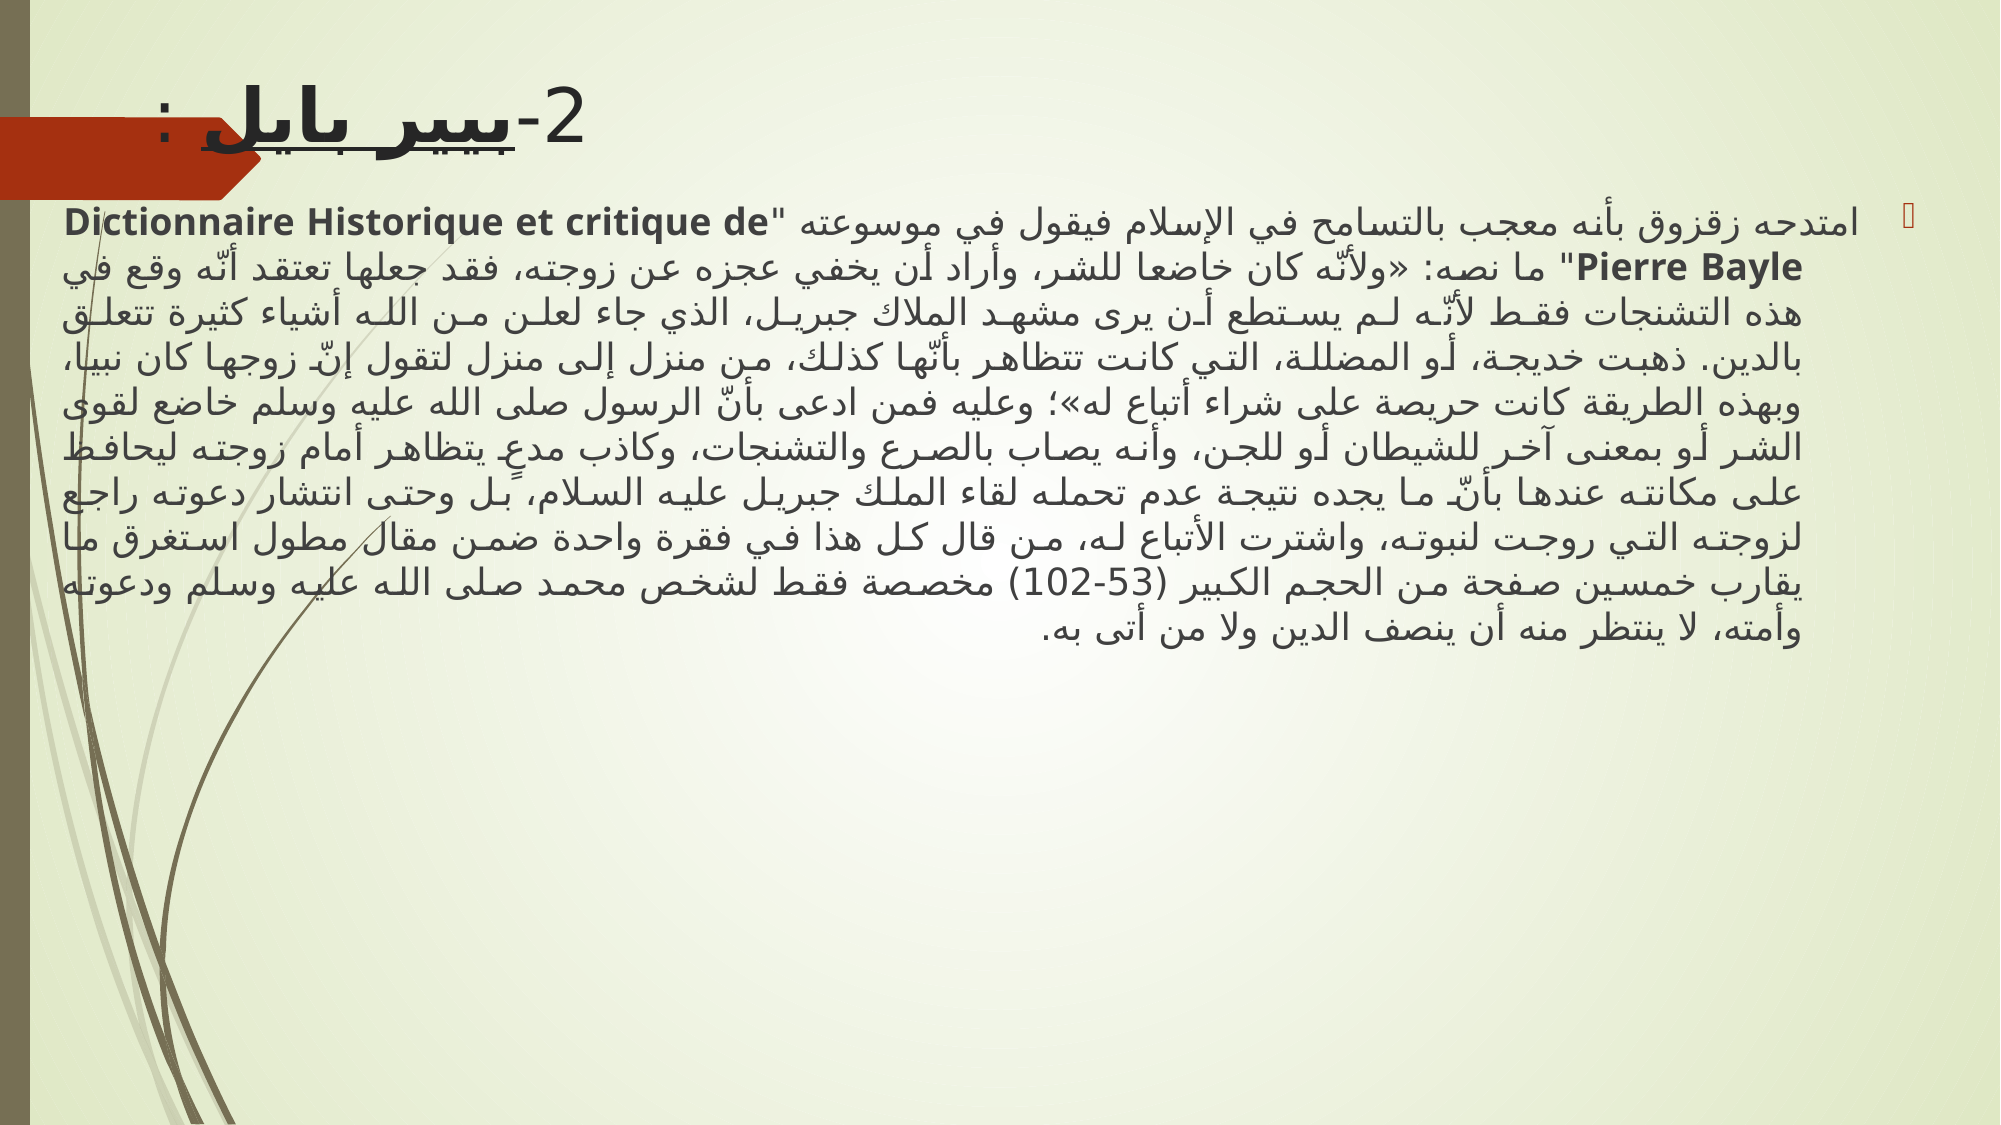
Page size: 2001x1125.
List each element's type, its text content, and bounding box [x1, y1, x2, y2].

title 2-بيير بايل : [137, 59, 1863, 190]
list امتدحه زقزوق بأنه معجب بالتسامح في الإسلام فيقول في موسوعته "Dictionnaire Historique et critique de Pierre Bayle" ما نصه: «ولأنّه كان خاضعا للشر، وأراد أن يخفي عجزه عن زوجته، فقد جعلها تعتقد أنّه وقع في هذه التشنجات فقط لأنّه لم يستطع أن يرى مشهد الملاك جبريل، الذي جاء لعلن من الله أشياء كثيرة تتعلق بالدين. ذهبت خديجة، أو المضللة، التي كانت تتظاهر بأنّها كذلك، من منزل إلى منزل لتقول إنّ زوجها كان نبيا، وبهذه الطريقة كانت حريصة على شراء أتباع له»؛ وعليه فمن ادعى بأنّ الرسول صلى الله عليه وسلم خاضع لقوى الشر أو بمعنى آخر للشيطان أو للجن، وأنه يصاب بالصرع والتشنجات، وكاذب مدعٍ يتظاهر أمام زوجته ليحافظ على مكانته عندها بأنّ ما يجده نتيجة عدم تحمله لقاء الملك جبريل عليه السلام، بل وحتى انتشار دعوته راجع لزوجته التي روجت لنبوته، واشترت الأتباع له، من قال كل هذا في فقرة واحدة ضمن مقال مطول استغرق ما يقارب خمسين صفحة من الحجم الكبير (53-102) مخصصة فقط لشخص محمد صلى الله عليه وسلم ودعوته وأمته، لا ينتظر منه أن ينصف الدين ولا من أتى به. [46, 190, 1931, 1048]
